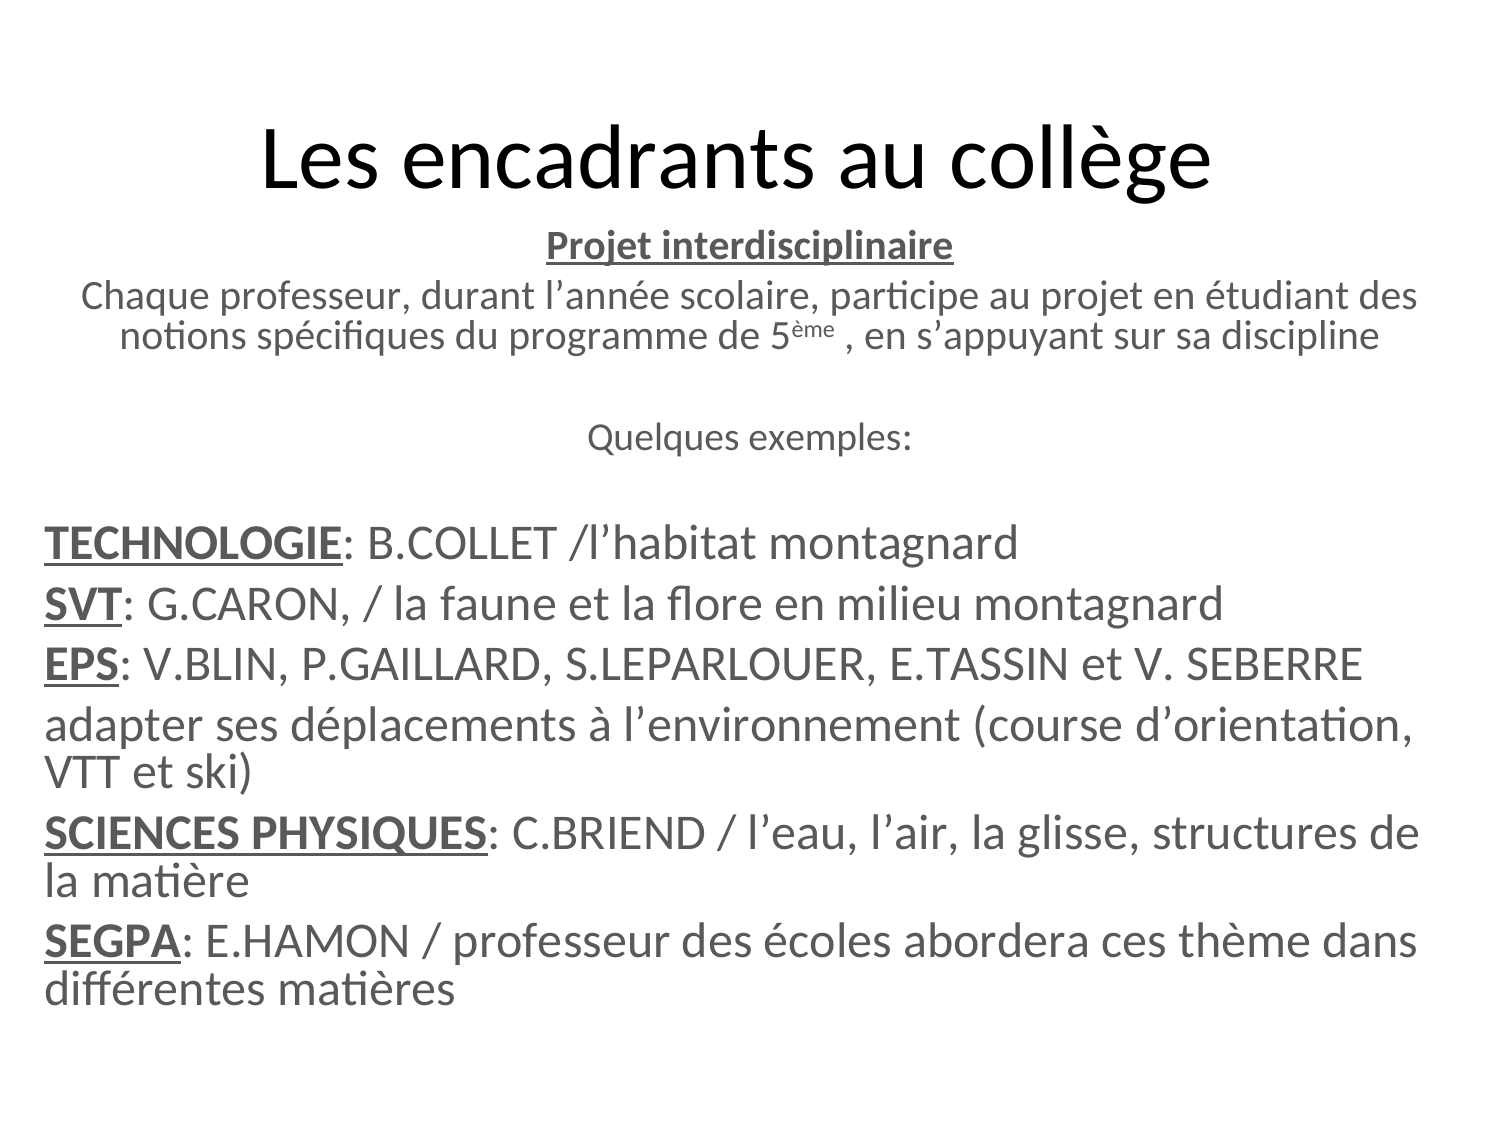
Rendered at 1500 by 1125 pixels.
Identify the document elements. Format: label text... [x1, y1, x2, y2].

text_box Les encadrants au collège [100, 30, 1376, 219]
text_box Projet interdisciplinaire Chaque professeur, durant l’année scolaire, participe au projet en étudiant des notions spécifiques du programme de 5ème , en s’appuyant sur sa discipline Quelques exemples: TECHNOLOGIE: B.COLLET /l’habitat montagnard SVT: G.CARON, / la faune et la flore en milieu montagnard EPS: V.BLIN, P.GAILLARD, S.LEPARLOUER, E.TASSIN et V. SEBERRE adapter ses déplacements à l’environnement (course d’orientation, VTT et ski) SCIENCES PHYSIQUES: C.BRIEND / l’eau, l’air, la glisse, structures de la matière SEGPA: E.HAMON / professeur des écoles abordera ces thème dans différentes matières [29, 219, 1471, 1083]
